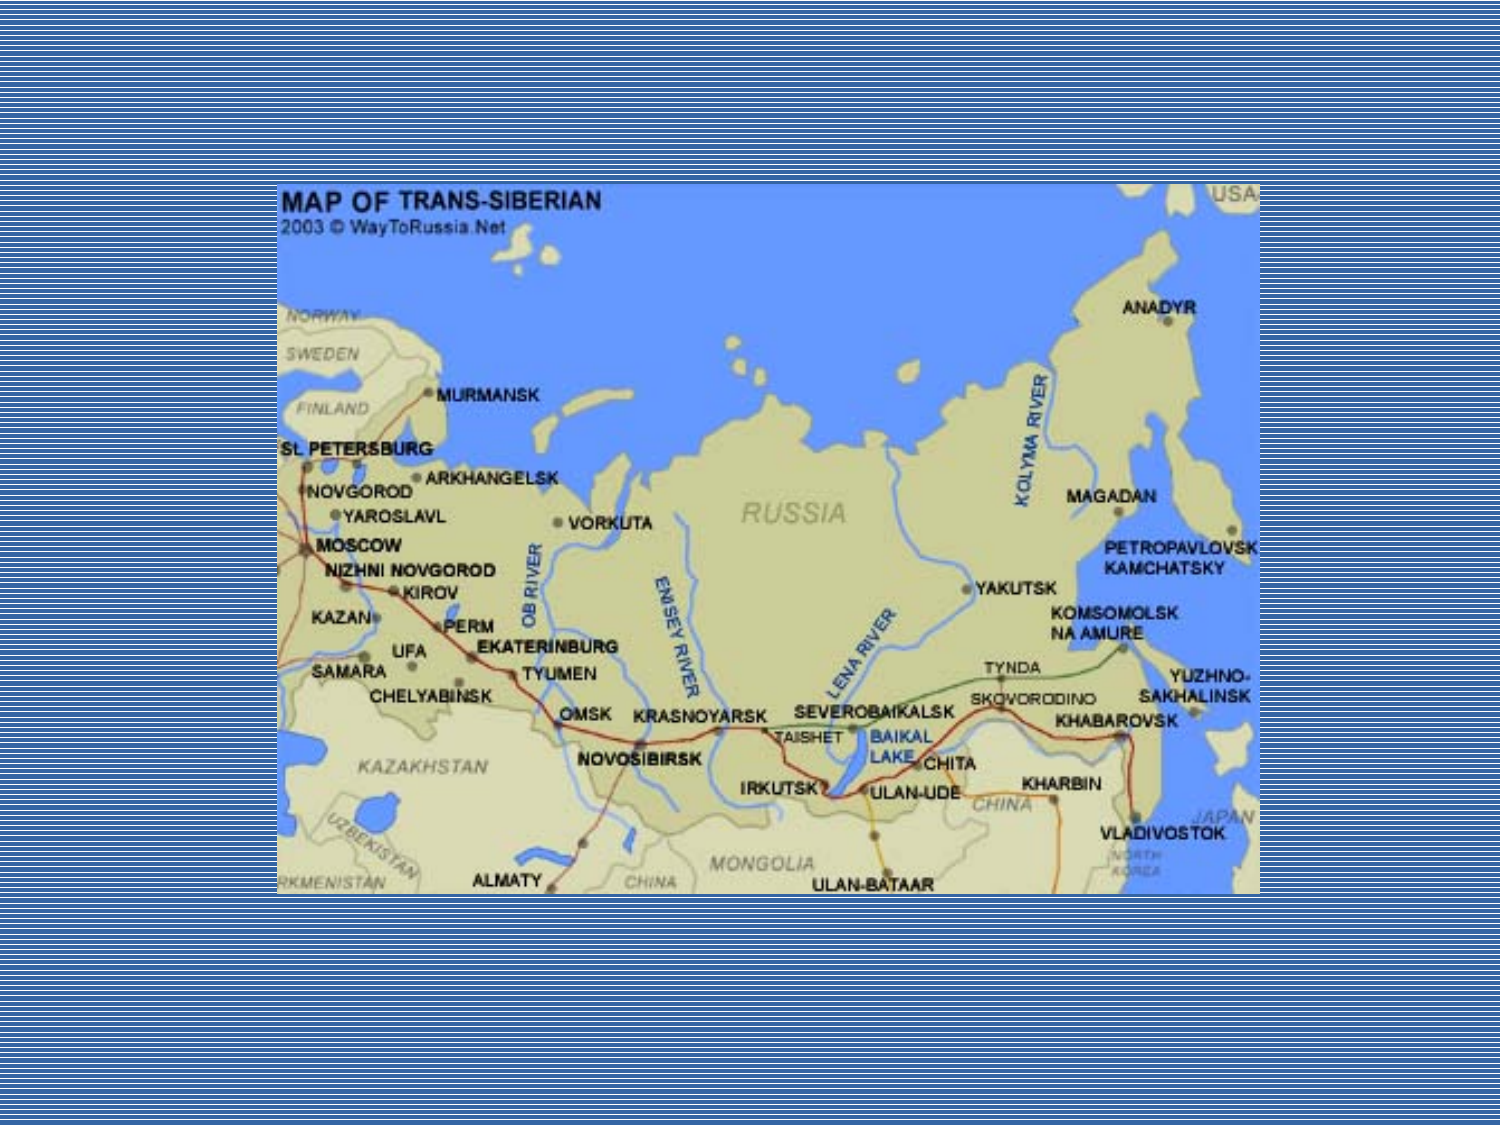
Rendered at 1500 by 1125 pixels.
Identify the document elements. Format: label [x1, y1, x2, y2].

picture [277, 184, 1260, 894]
